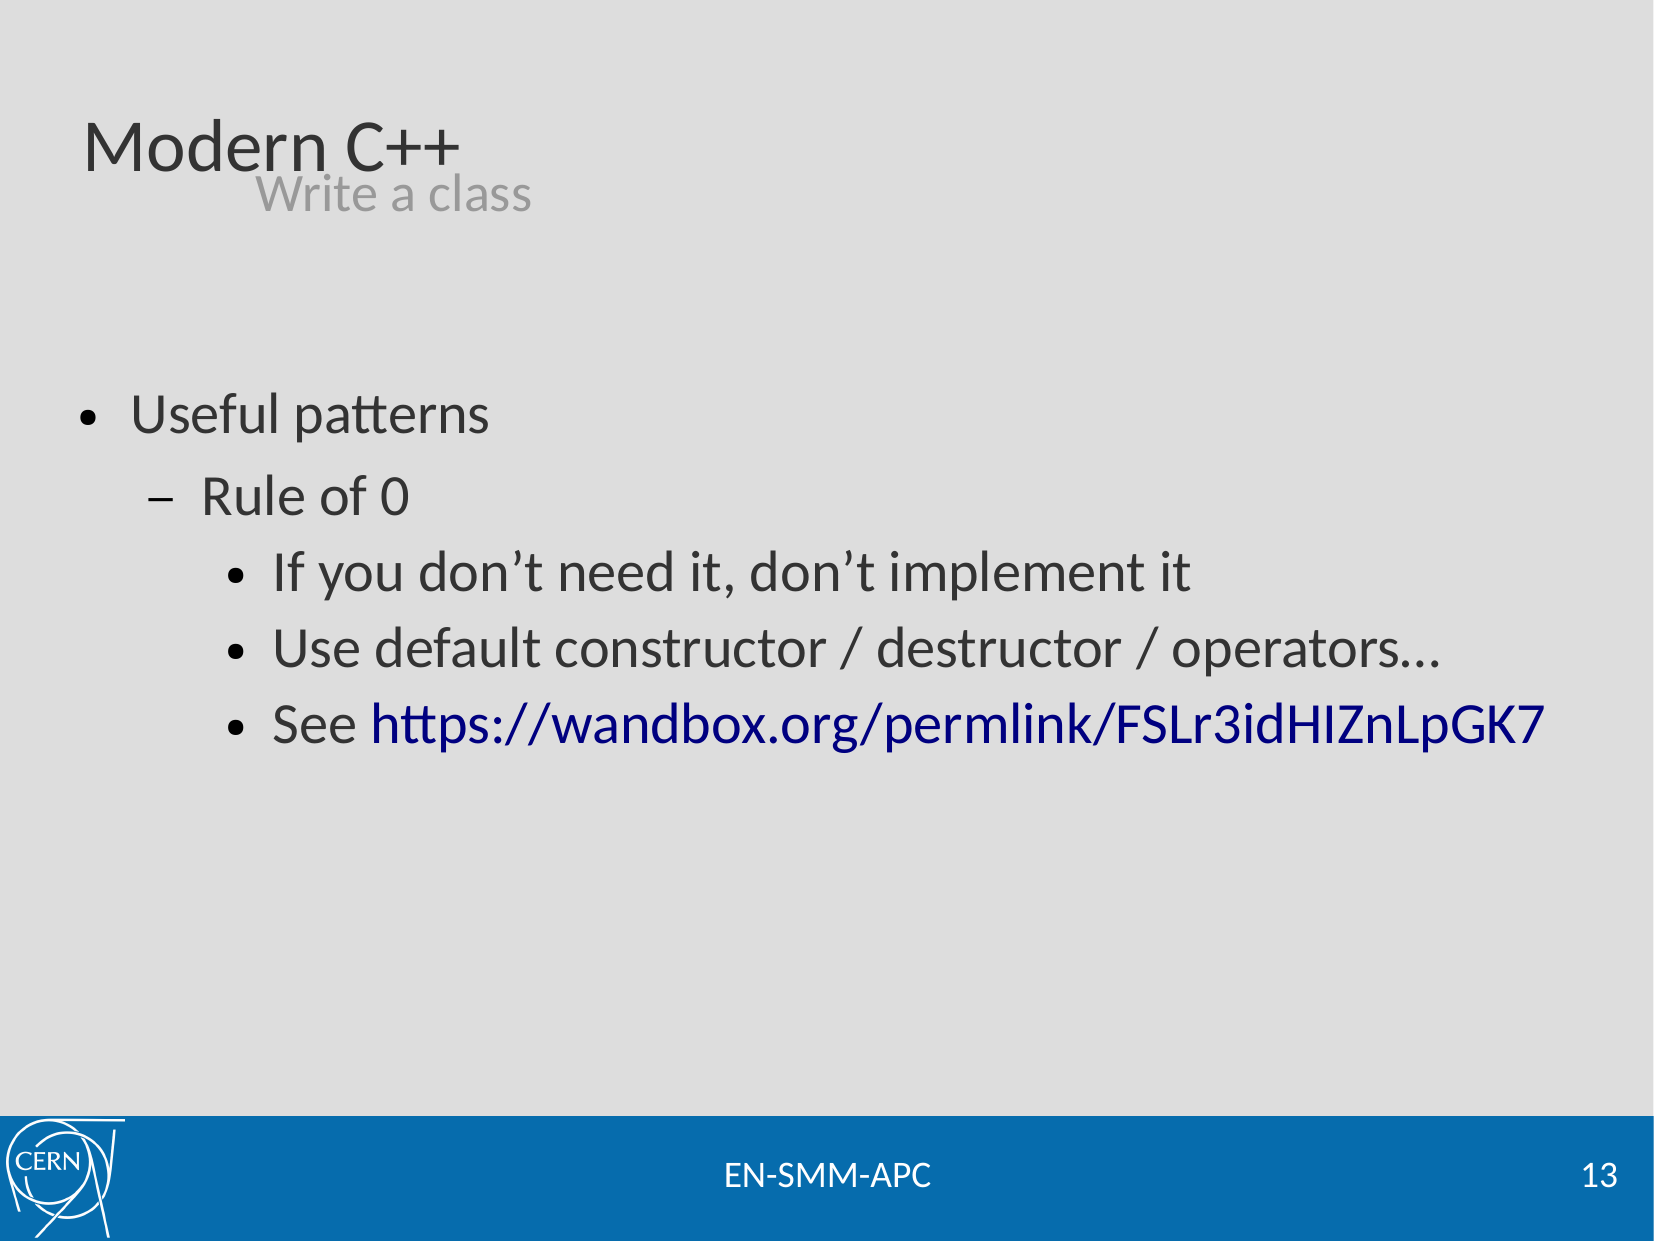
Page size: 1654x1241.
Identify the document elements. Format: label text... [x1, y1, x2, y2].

list Useful patterns Rule of 0 If you don’t need it, don’t implement it Use default constructor / destructor / operators… See https://wandbox.org/permlink/FSLr3idHIZnLpGK7 [60, 390, 1654, 1096]
picture [6, 1118, 125, 1238]
title Write a class [23, 118, 766, 278]
title Modern C++ [82, 49, 1571, 257]
